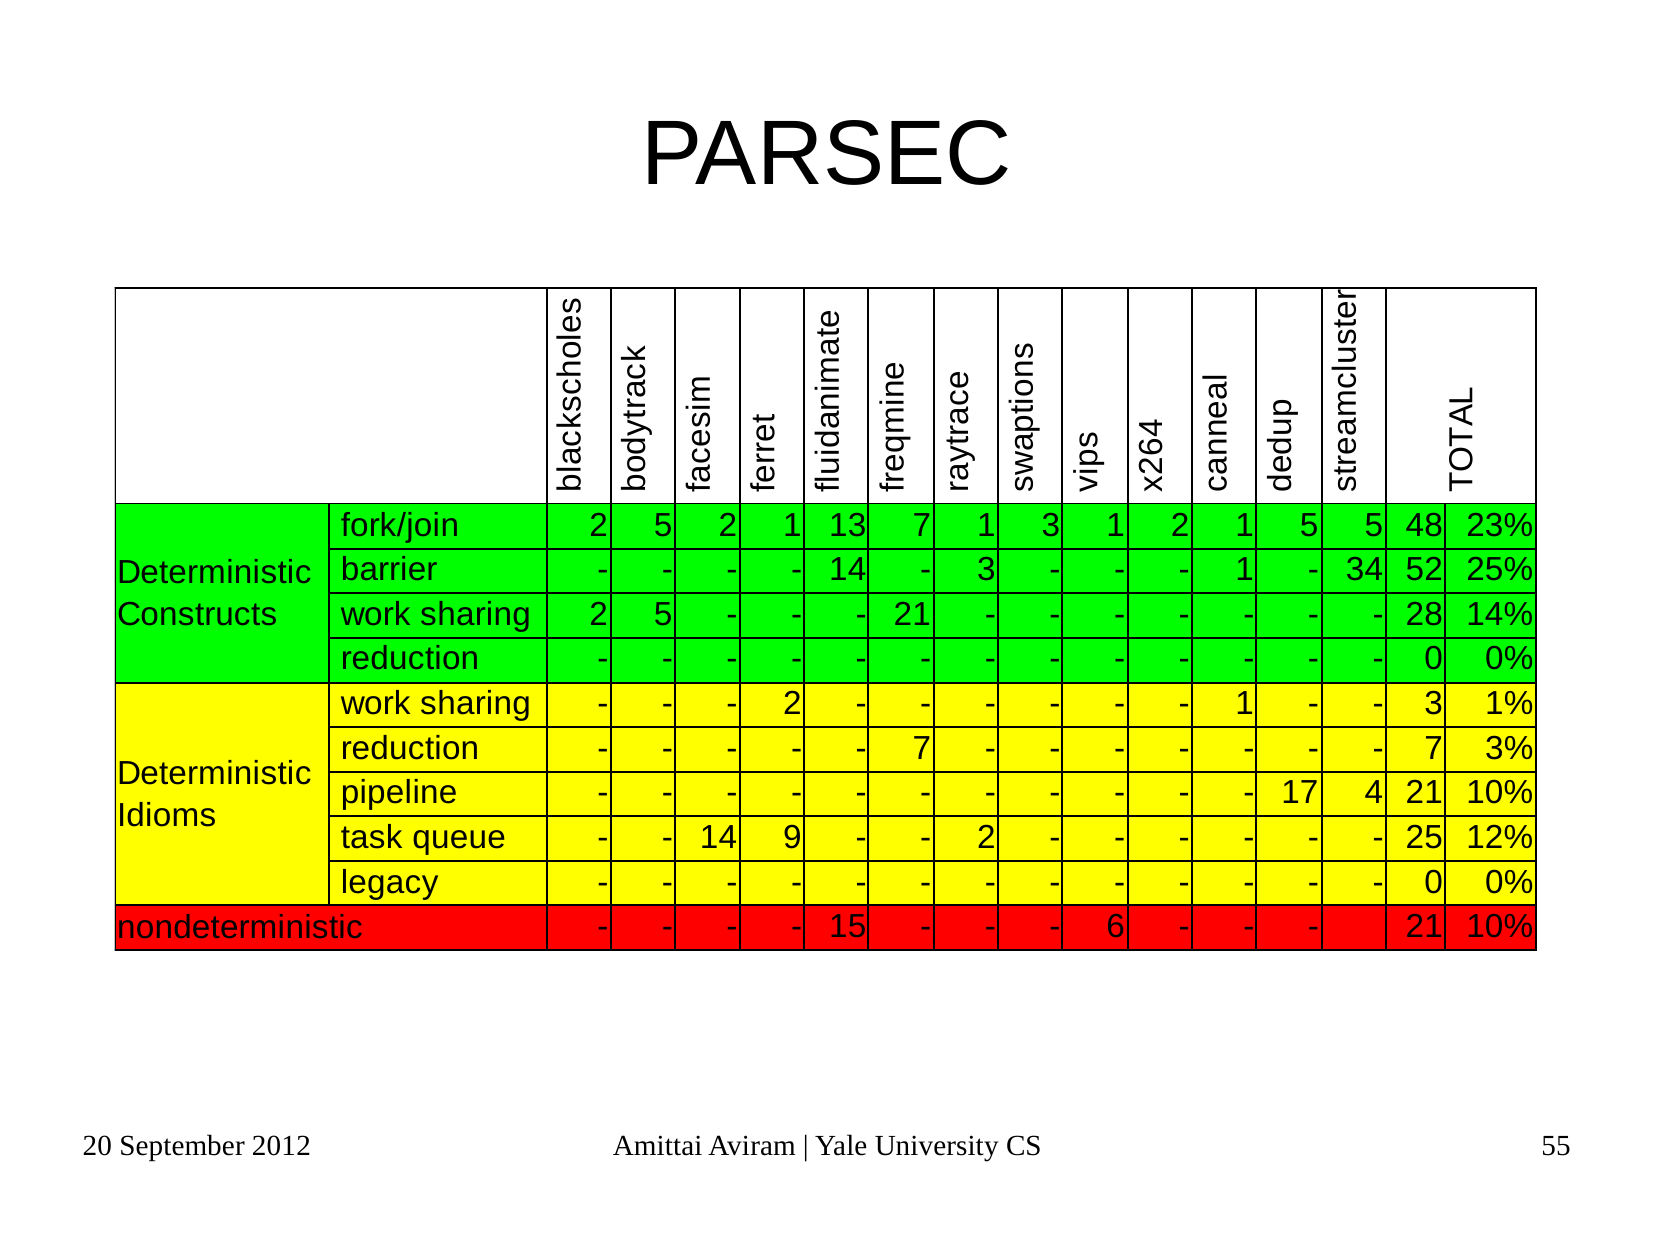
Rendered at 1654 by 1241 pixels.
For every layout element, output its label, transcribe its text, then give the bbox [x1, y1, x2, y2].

chart [114, 287, 1539, 953]
title PARSEC [82, 56, 1571, 250]
